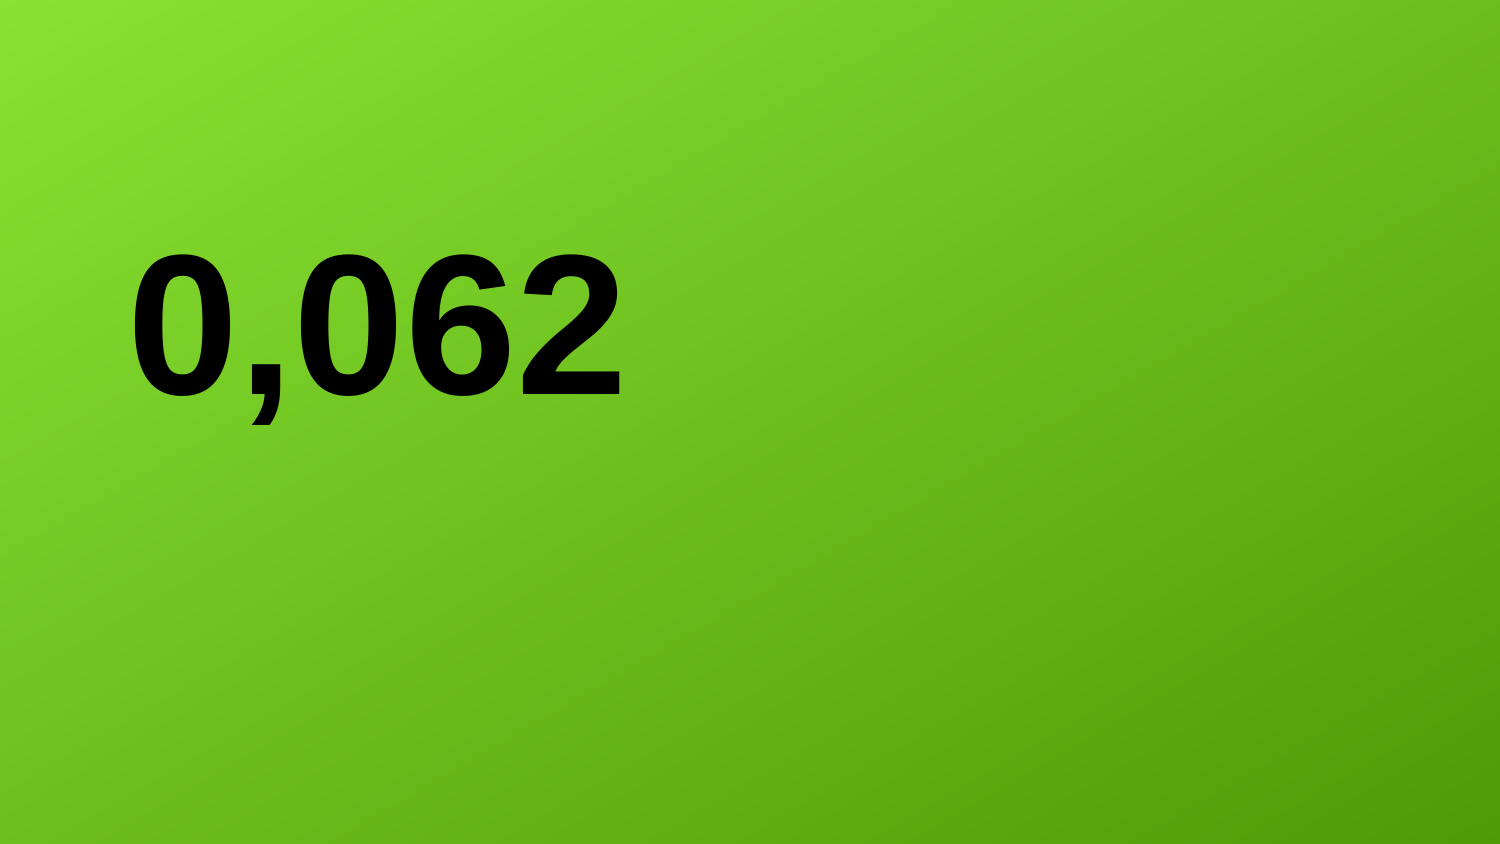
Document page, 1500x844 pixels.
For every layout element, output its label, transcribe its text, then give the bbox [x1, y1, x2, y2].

text_box 0,062 [328, 276, 368, 374]
text_box 0,062 [112, 259, 1388, 450]
text_box 0,062 [441, 326, 481, 375]
text_box 0,062 [162, 276, 202, 374]
